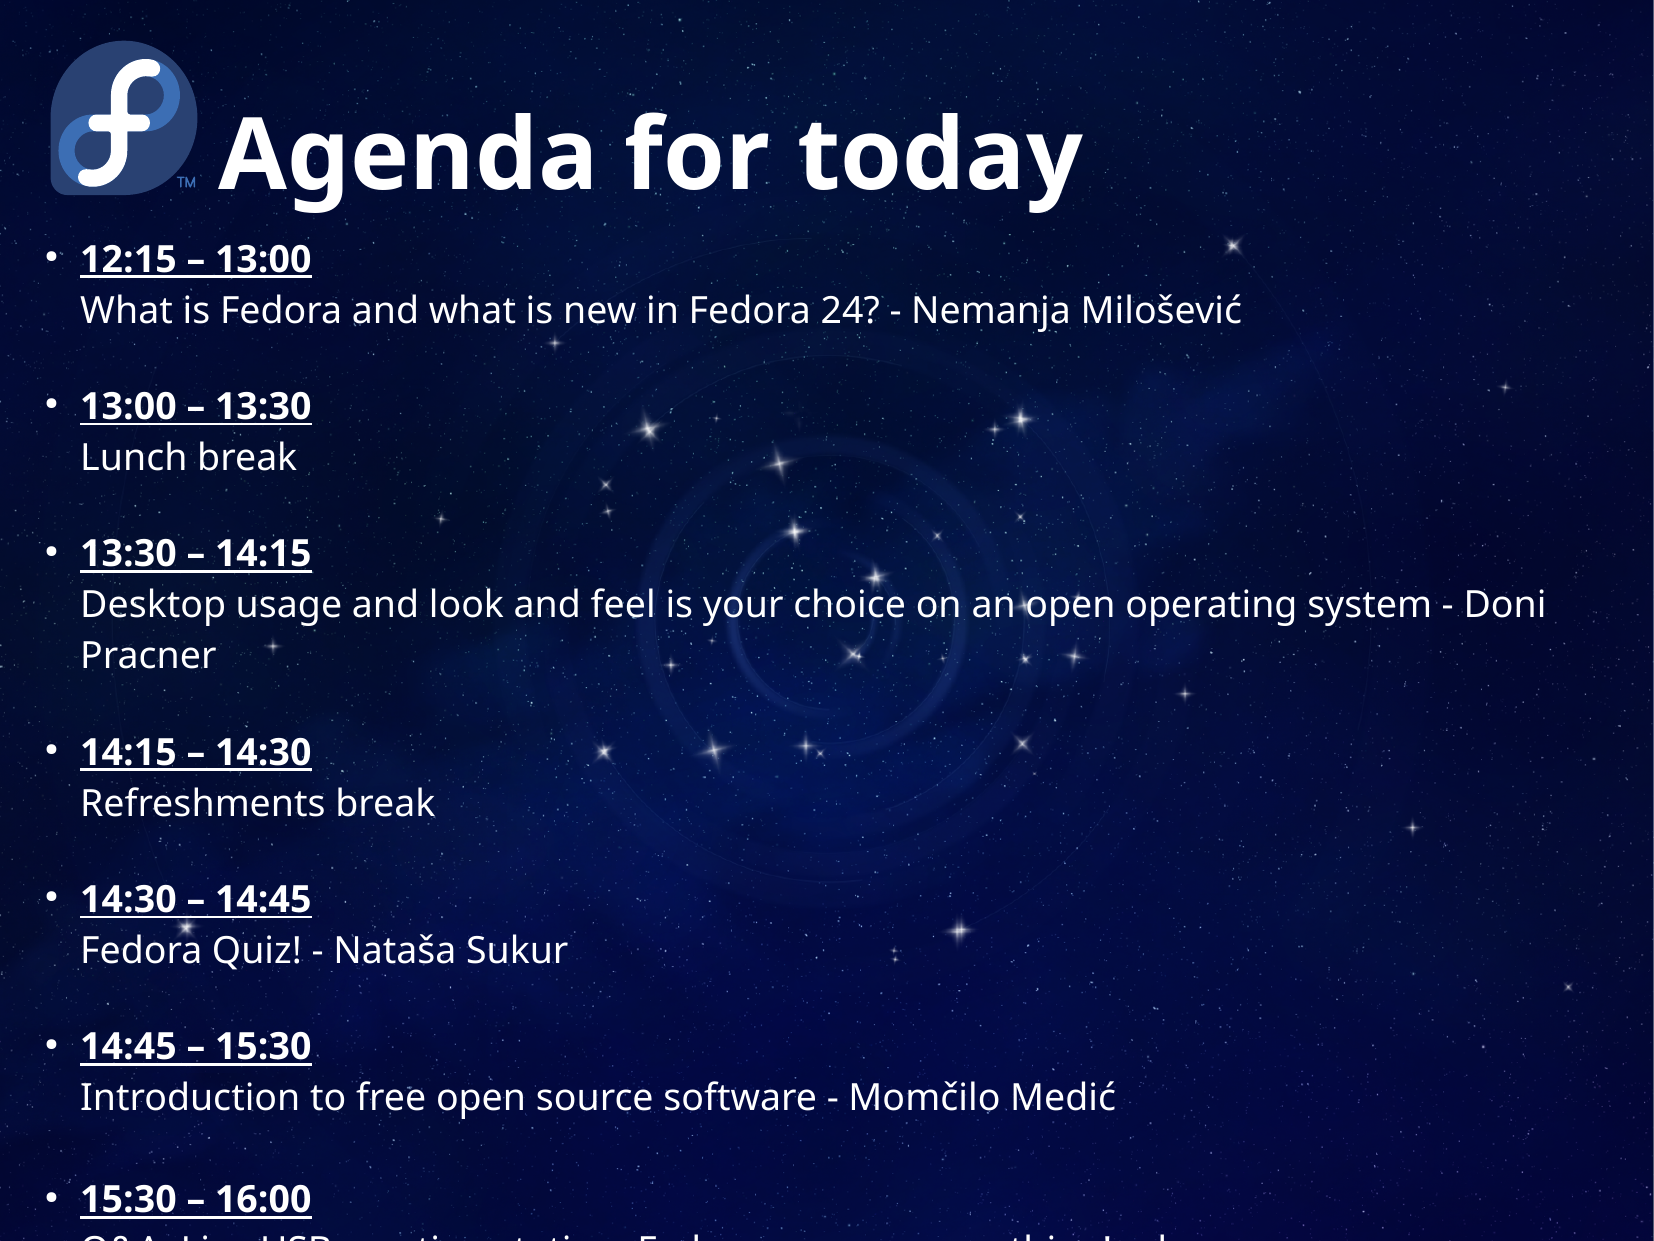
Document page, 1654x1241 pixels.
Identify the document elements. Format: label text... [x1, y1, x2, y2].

text_box [50, 40, 198, 196]
picture [0, 0, 1654, 1241]
text_box Agenda for today [218, 82, 1082, 215]
text_box [176, 176, 196, 188]
text_box 12:15 – 13:00 What is Fedora and what is new in Fedora 24? - Nemanja Milošević 13:00 – 13:30 Lunch break 13:30 – 14:15 Desktop usage and look and feel is your choice on an open operating system - Doni Pracner 14:15 – 14:30 Refreshments break 14:30 – 14:45 Fedora Quiz! - Nataša Sukur 14:45 – 15:30 Introduction to free open source software - Momčilo Medić 15:30 – 16:00 Q&A, Live USB creation station, Fedora runs on everything! - demo zone [30, 225, 1621, 1241]
